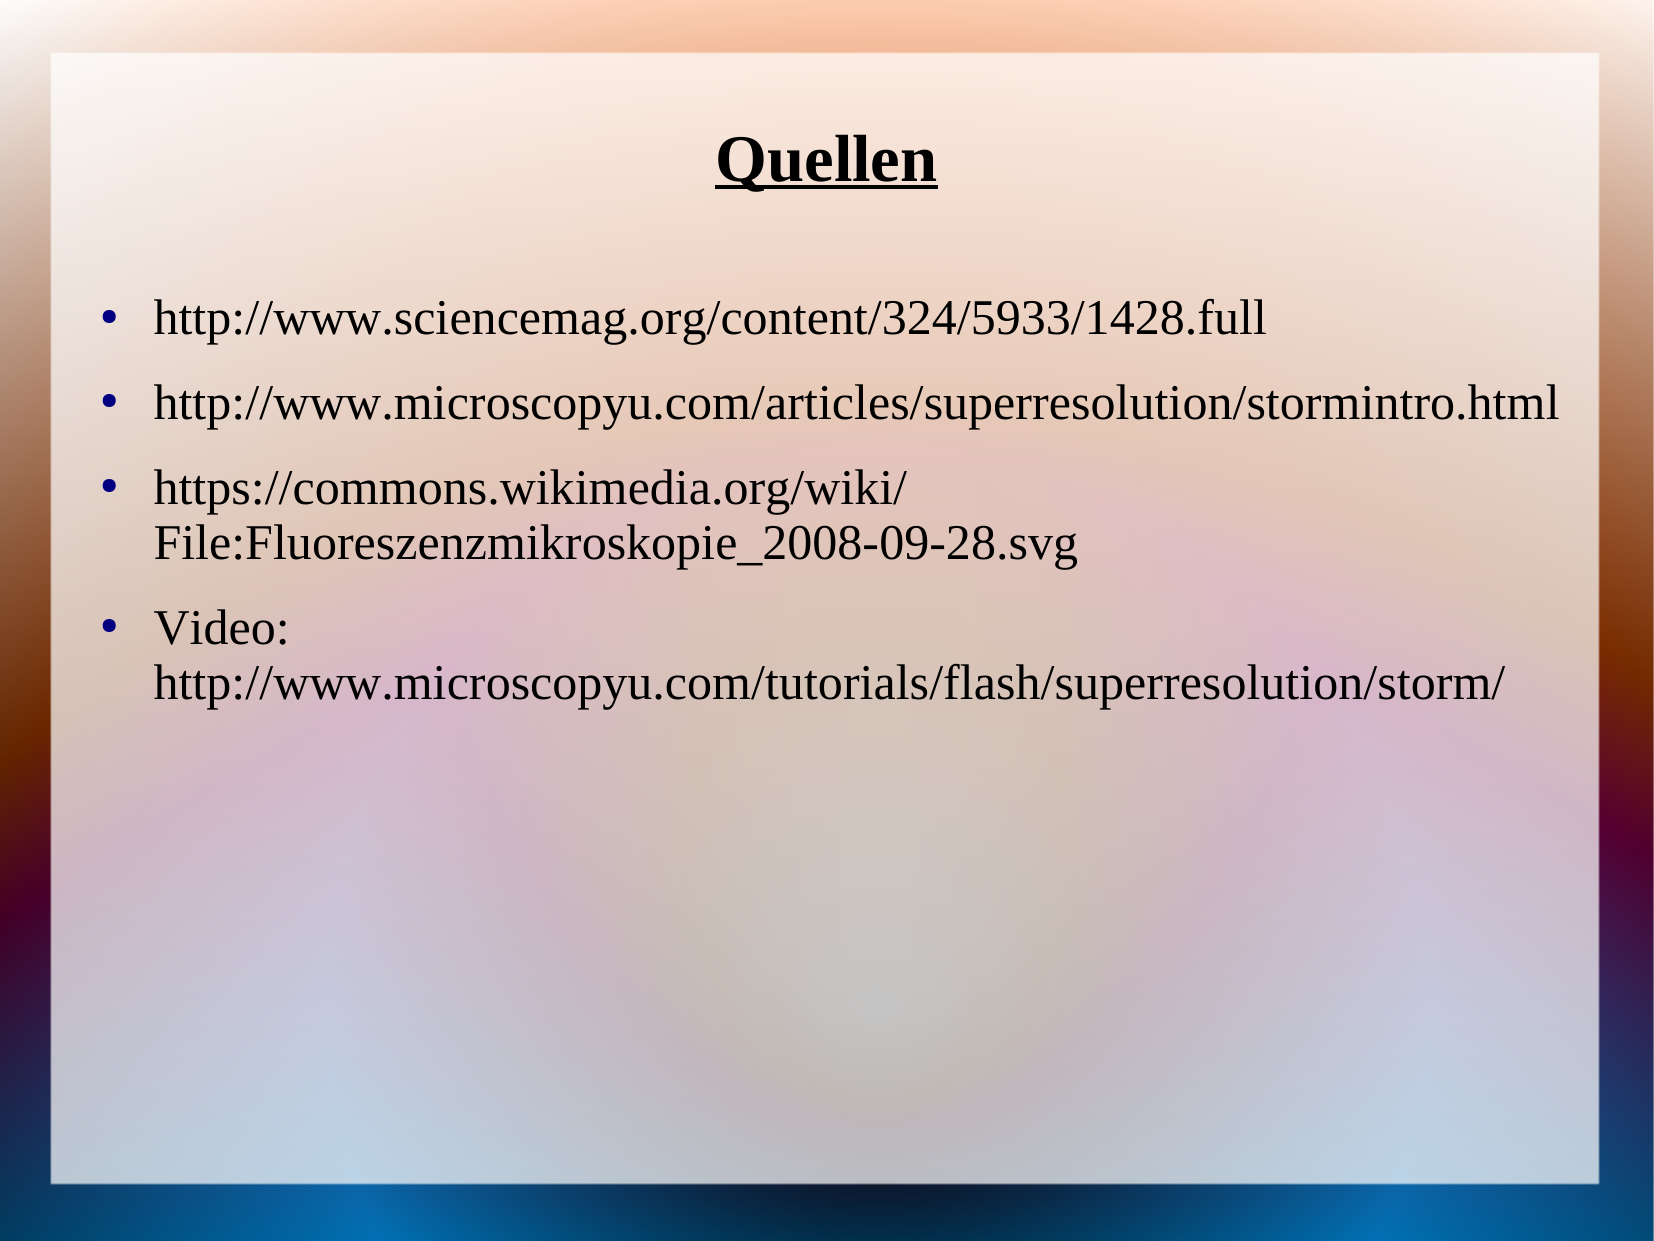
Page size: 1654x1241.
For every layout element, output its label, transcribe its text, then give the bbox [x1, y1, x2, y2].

title Quellen [82, 55, 1571, 263]
list http://www.sciencemag.org/content/324/5933/1428.full http://www.microscopyu.com/articles/superresolution/stormintro.html https://commons.wikimedia.org/wiki/File:Fluoreszenzmikroskopie_2008-09-28.svg Video: http://www.microscopyu.com/tutorials/flash/superresolution/storm/ [82, 290, 1571, 1034]
picture [0, 0, 1654, 1241]
